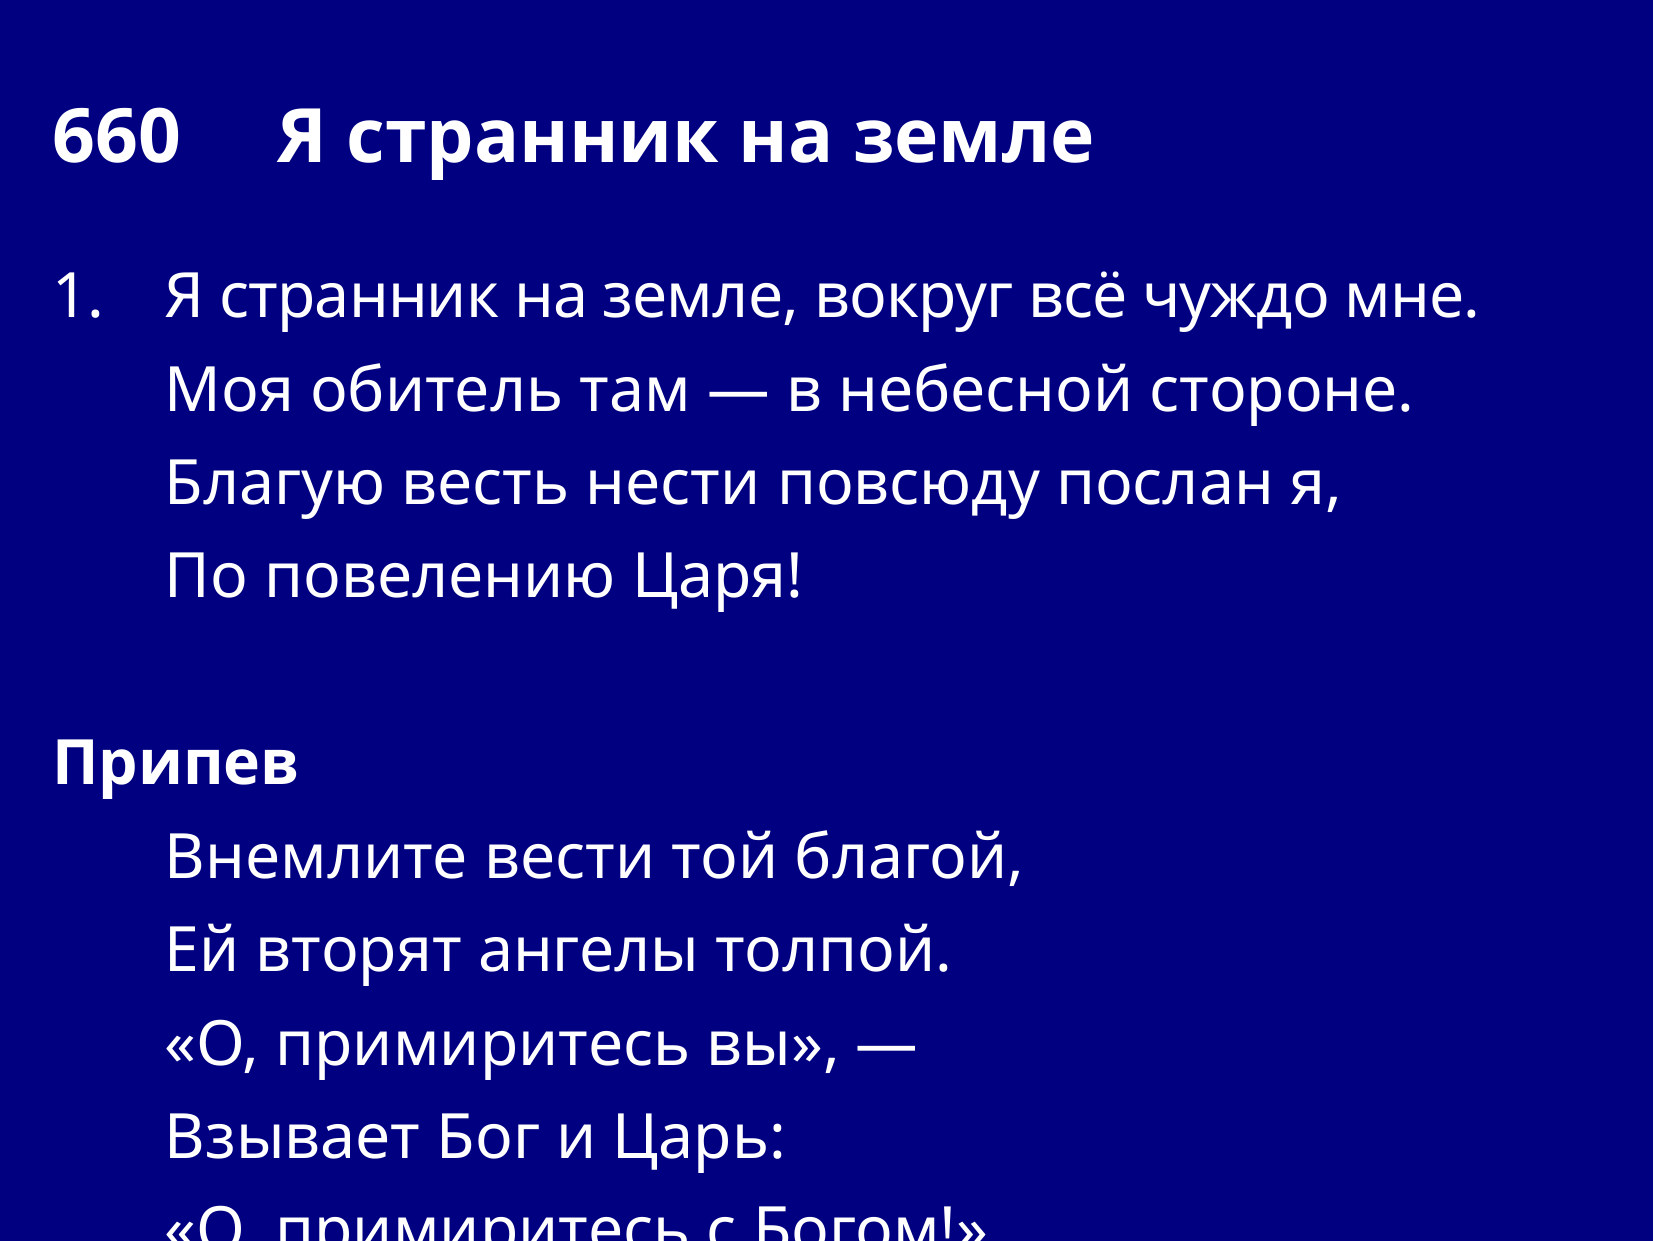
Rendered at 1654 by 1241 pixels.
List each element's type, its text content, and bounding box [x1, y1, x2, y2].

text_box 1. Я странник на земле, вокруг всё чуждо мне. Моя обитель там — в небесной стороне. Благую весть нести повсюду послан я, По повелению Царя! Припев Внемлите вести той благой, Ей вторят ангелы толпой. «О, примиритесь вы», — Взывает Бог и Царь: «О, примиритесь с Богом!» [37, 150, 1651, 1163]
text_box 660 Я странник на земле [37, 75, 1576, 188]
